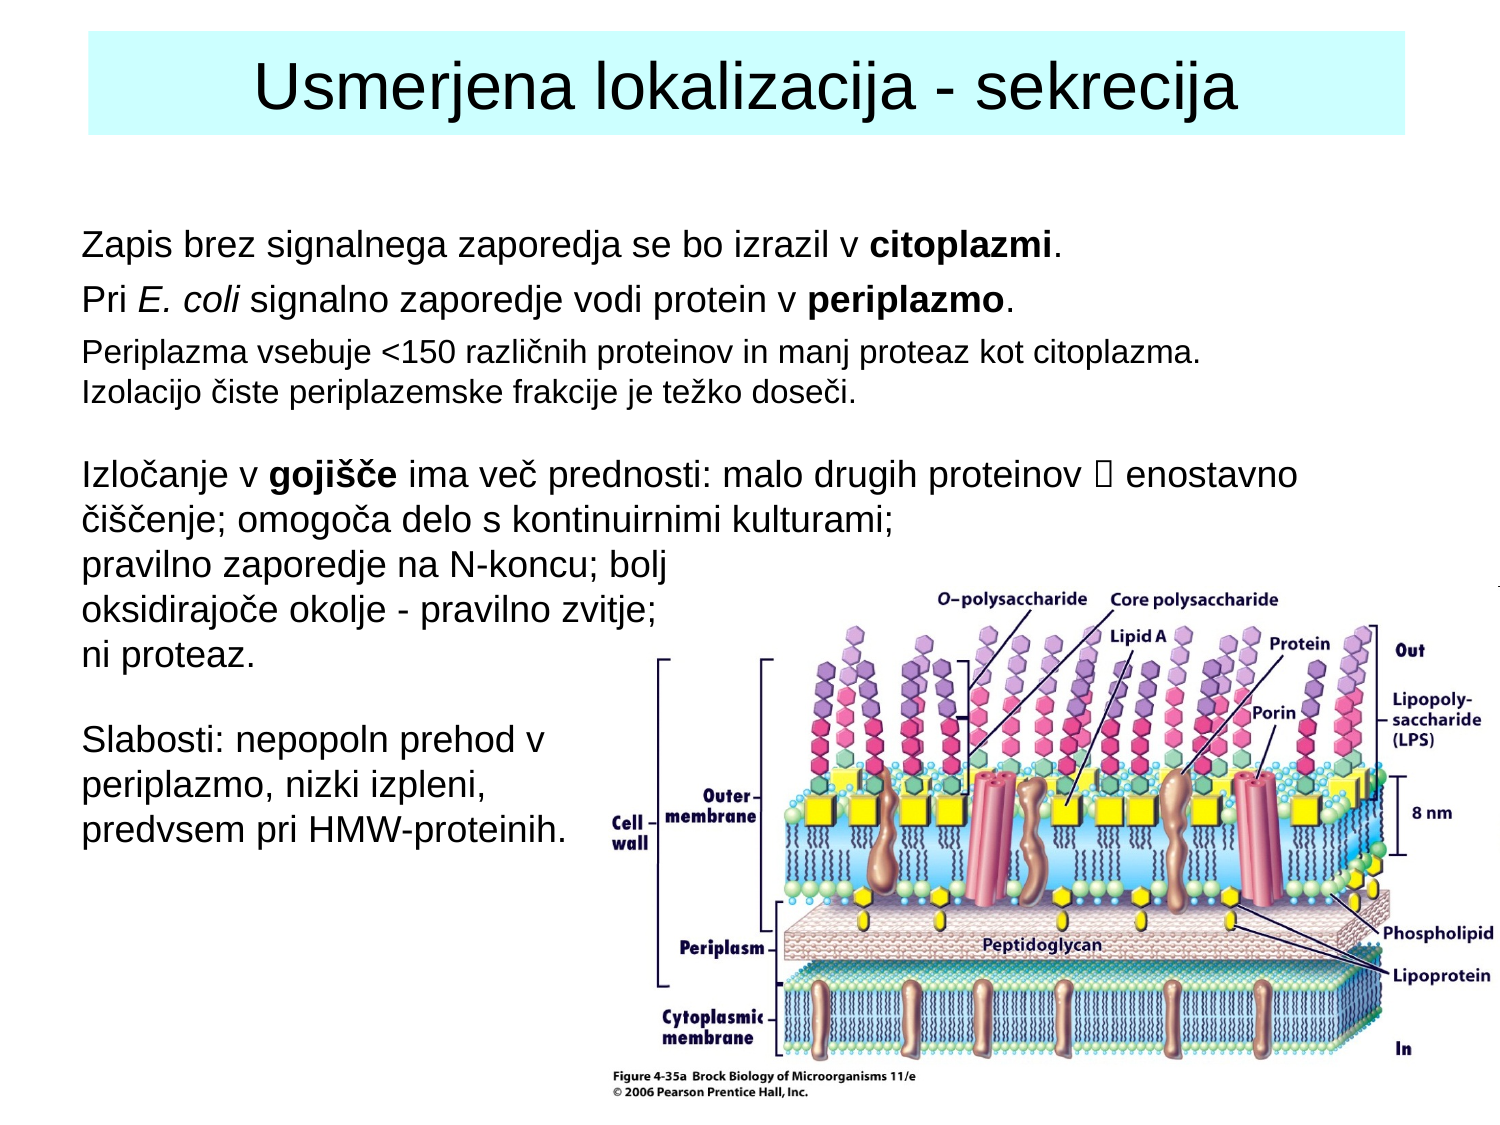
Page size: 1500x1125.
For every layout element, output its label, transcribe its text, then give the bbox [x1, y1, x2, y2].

text_box Zapis brez signalnega zaporedja se bo izrazil v citoplazmi. Pri E. coli signalno zaporedje vodi protein v periplazmo. Periplazma vsebuje <150 različnih proteinov in manj proteaz kot citoplazma. Izolacijo čiste periplazemske frakcije je težko doseči. Izločanje v gojišče ima več prednosti: malo drugih proteinov  enostavno čiščenje; omogoča delo s kontinuirnimi kulturami; pravilno zaporedje na N-koncu; bolj oksidirajoče okolje - pravilno zvitje; ni proteaz. Slabosti: nepopoln prehod v periplazmo, nizki izpleni, predvsem pri HMW-proteinih. [66, 212, 1329, 1056]
picture [608, 586, 1500, 1100]
text_box Usmerjena lokalizacija - sekrecija [88, 31, 1406, 135]
